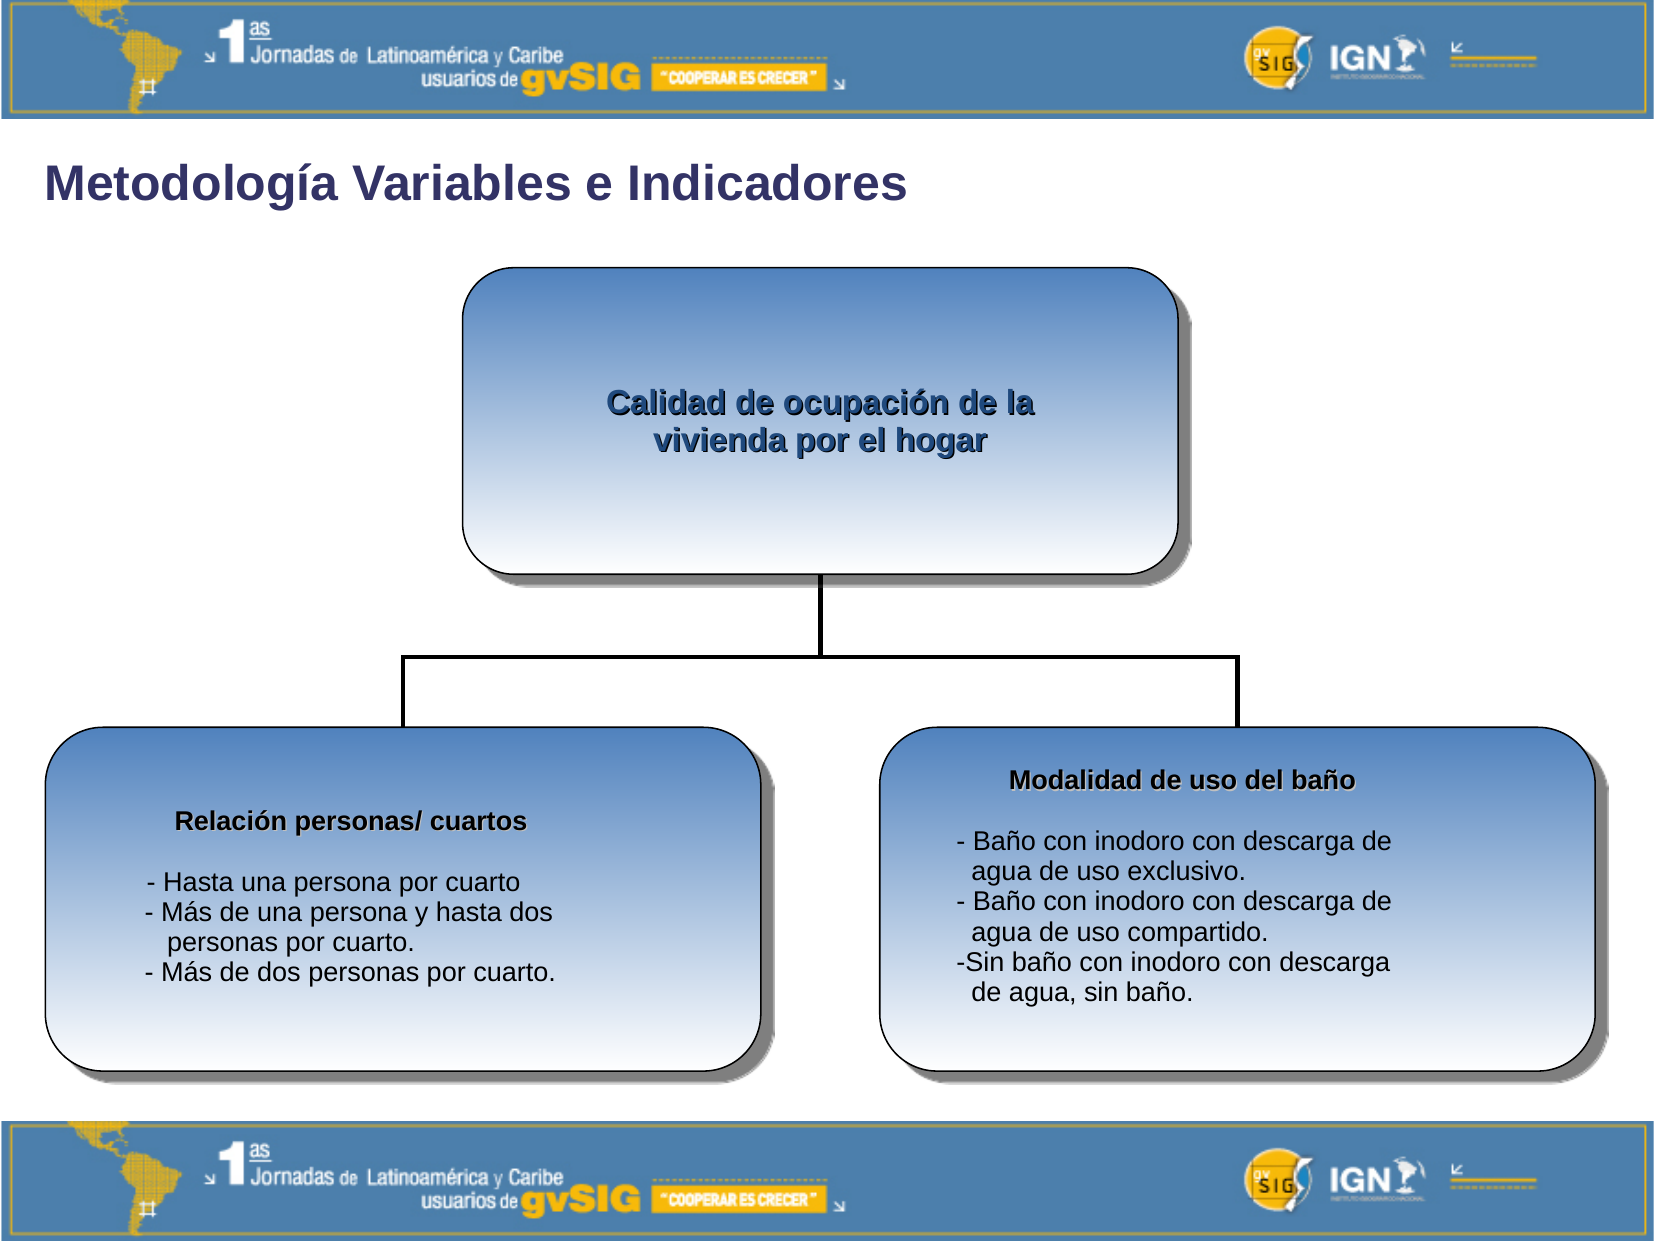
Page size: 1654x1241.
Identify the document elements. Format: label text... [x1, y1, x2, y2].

text_box Modalidad de uso del baño - Baño con inodoro con descarga de agua de uso exclusivo. - Baño con inodoro con descarga de agua de uso compartido. -Sin baño con inodoro con descarga de agua, sin baño. [879, 727, 1596, 1072]
picture [0, 1121, 1654, 1241]
text_box Calidad de ocupación de la vivienda por el hogar [462, 267, 1179, 575]
picture [0, 0, 1654, 119]
text_box Relación personas/ cuartos - Hasta una persona por cuarto - Más de una persona y hasta dos personas por cuarto. - Más de dos personas por cuarto. [45, 727, 761, 1072]
text_box Metodología Variables e Indicadores [29, 147, 1063, 220]
